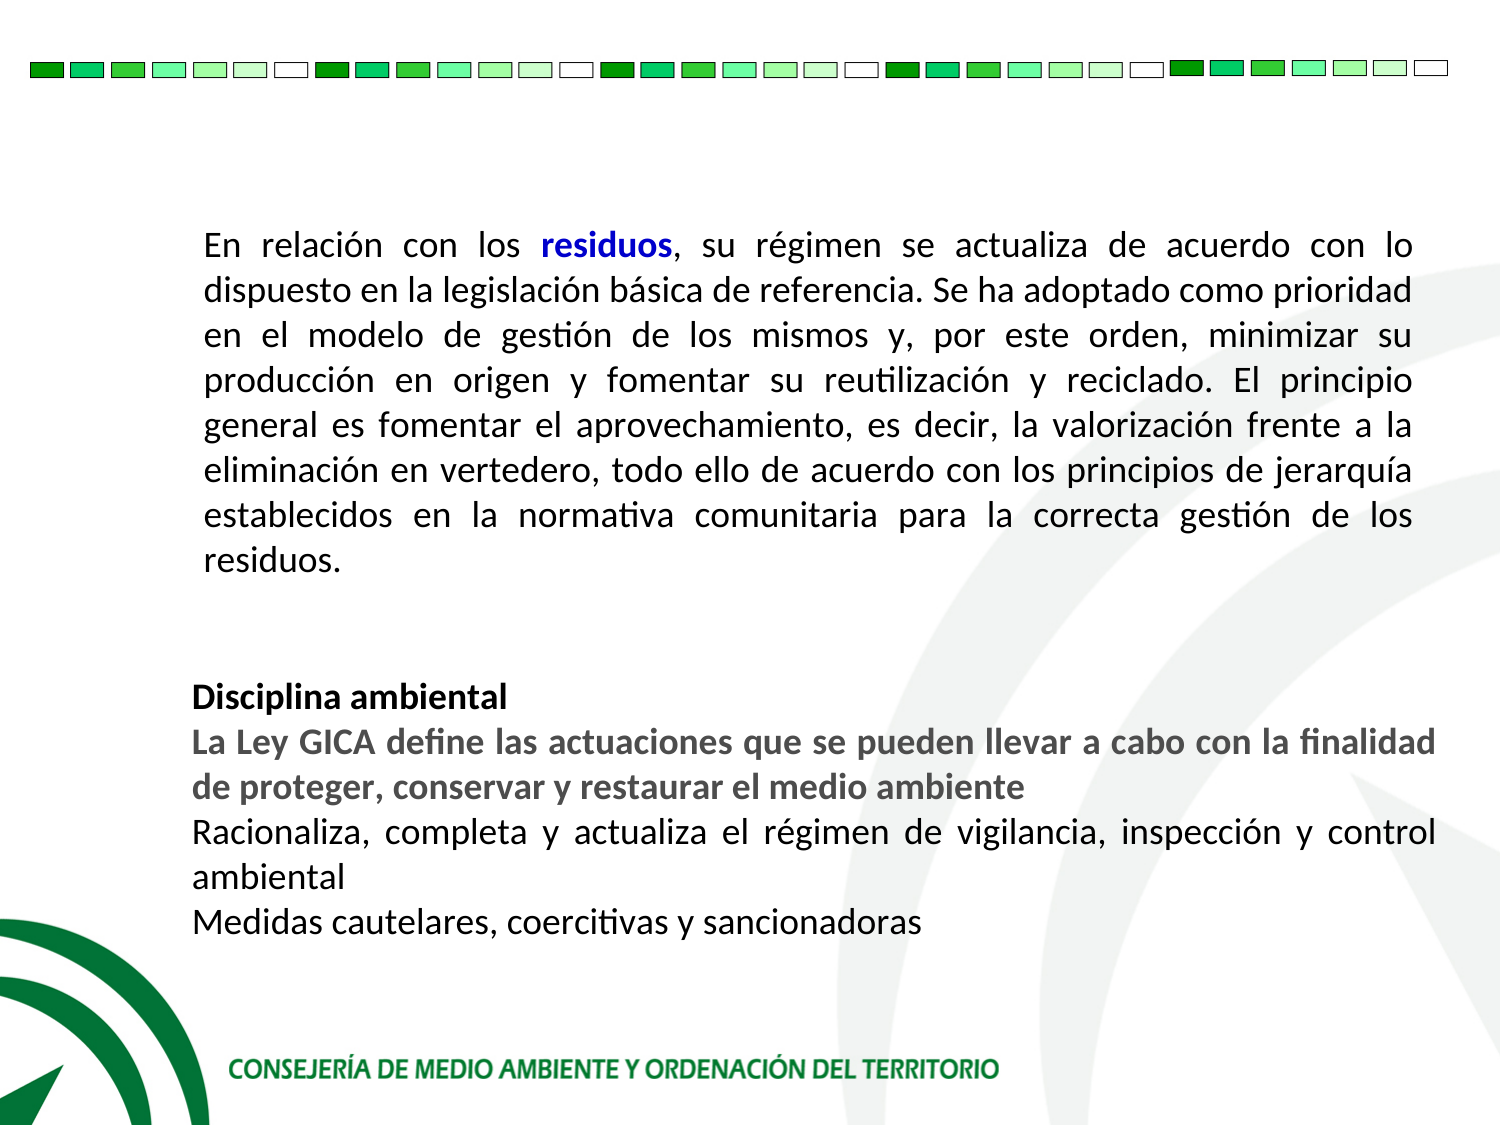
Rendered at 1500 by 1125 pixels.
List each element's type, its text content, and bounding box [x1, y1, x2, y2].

text_box Disciplina ambiental La Ley GICA define las actuaciones que se pueden llevar a cabo con la finalidad de proteger, conservar y restaurar el medio ambiente Racionaliza, completa y actualiza el régimen de vigilancia, inspección y control ambiental Medidas cautelares, coercitivas y sancionadoras [177, 664, 1453, 1040]
text_box En relación con los residuos, su régimen se actualiza de acuerdo con lo dispuesto en la legislación básica de referencia. Se ha adoptado como prioridad en el modelo de gestión de los mismos y, por este orden, minimizar su producción en origen y fomentar su reutilización y reciclado. El principio general es fomentar el aprovechamiento, es decir, la valorización frente a la eliminación en vertedero, todo ello de acuerdo con los principios de jerarquía establecidos en la normativa comunitaria para la correcta gestión de los residuos. [188, 212, 1430, 588]
picture [0, 0, 1500, 1125]
